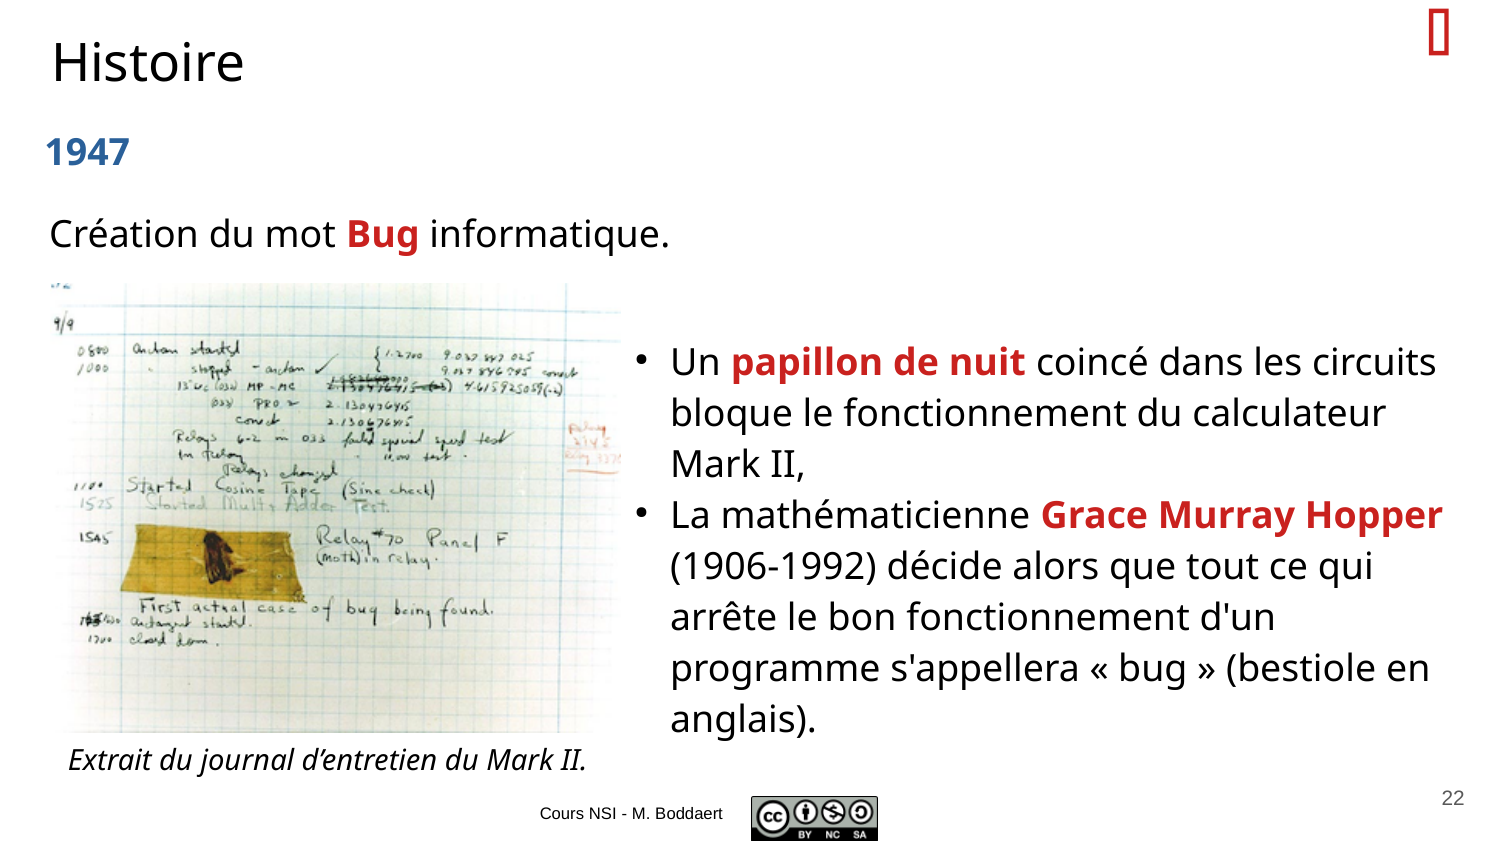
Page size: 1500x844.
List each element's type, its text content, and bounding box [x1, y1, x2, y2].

title Histoire [51, 13, 1449, 108]
slide_number <numéro> [1389, 764, 1480, 830]
text_box Un papillon de nuit coincé dans les circuits bloque le fonctionnement du calculateur Mark II, La mathématicienne Grace Murray Hopper (1906-1992) décide alors que tout ce qui arrête le bon fonctionnement d'un programme s'appellera « bug » (bestiole en anglais). [621, 328, 1500, 648]
text_box Création du mot Bug informatique. [34, 200, 1500, 266]
text_box 1947 [29, 120, 1477, 178]
text_box  [1412, 0, 1500, 90]
text_box Extrait du journal d’entretien du Mark II. [53, 732, 640, 781]
picture [50, 283, 621, 733]
picture [751, 796, 878, 841]
